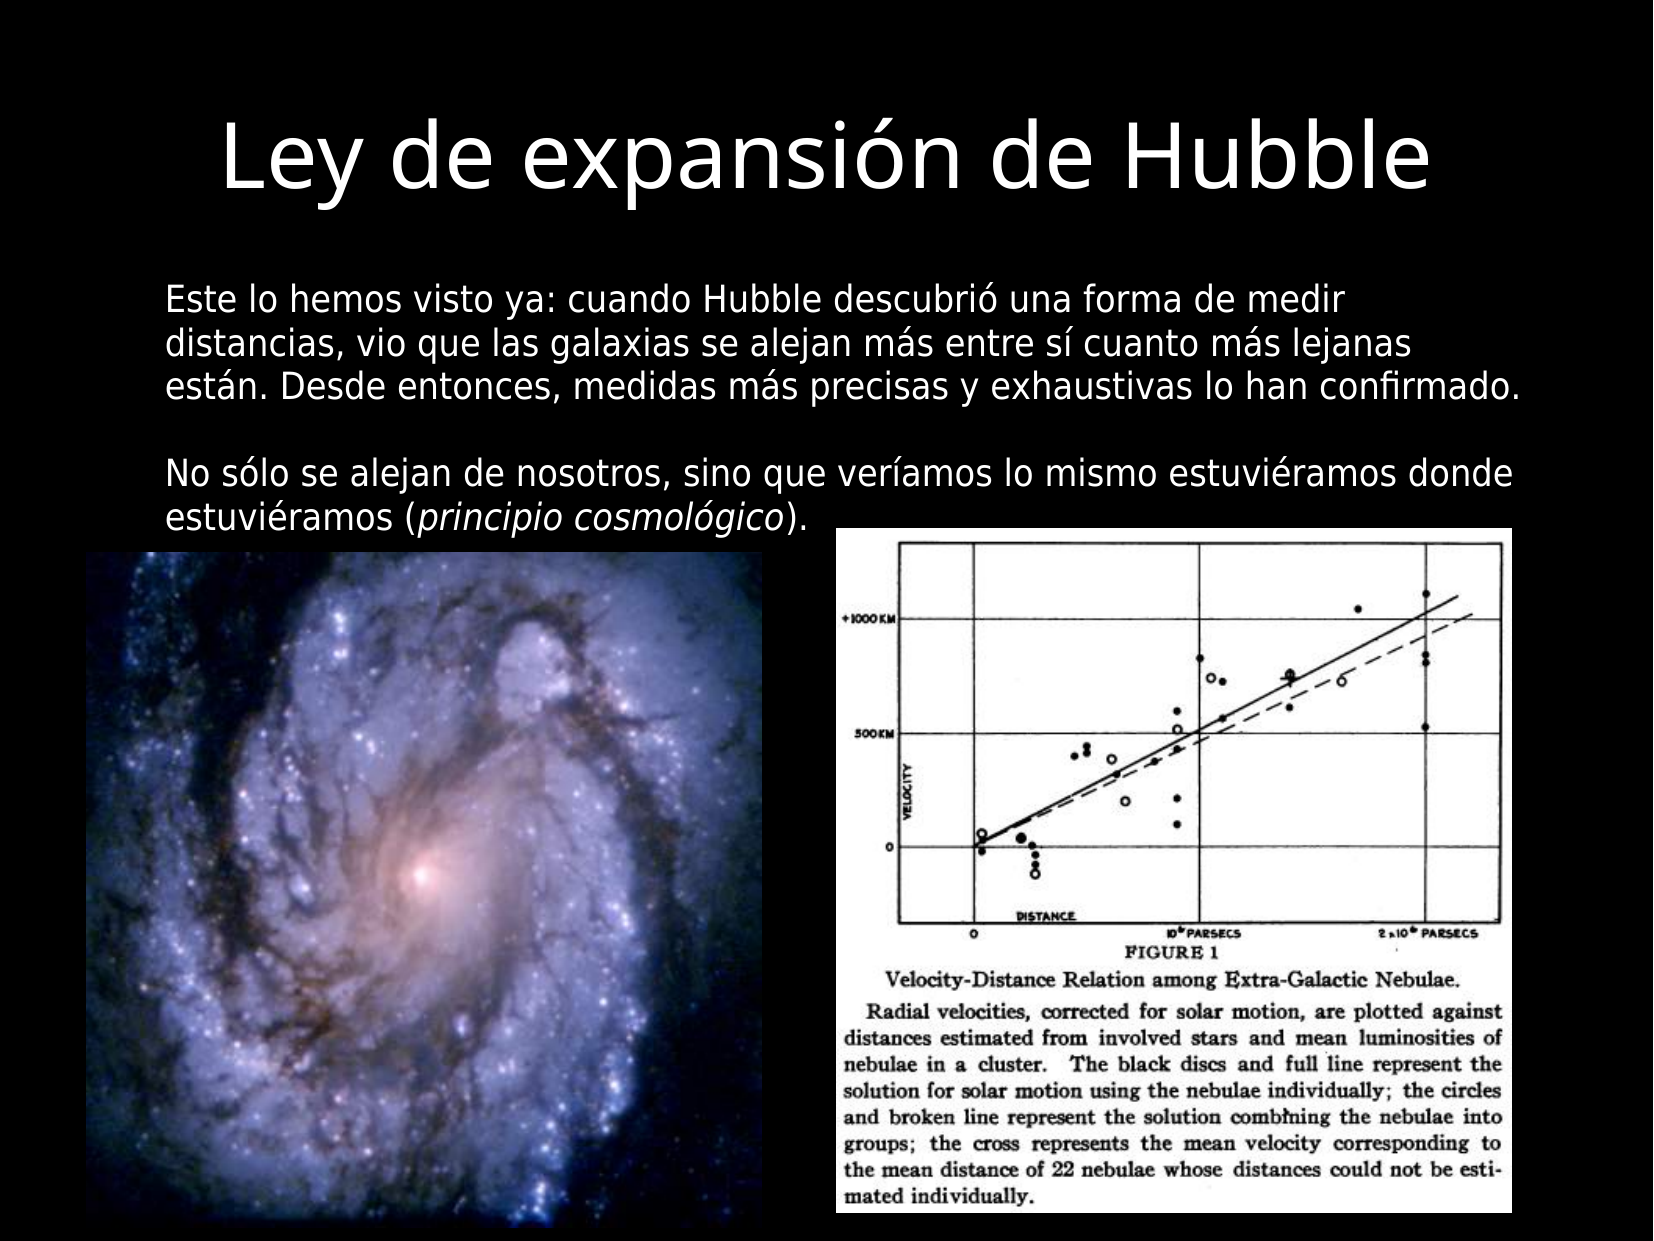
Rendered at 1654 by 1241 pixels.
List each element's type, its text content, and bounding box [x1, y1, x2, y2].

picture [836, 547, 1512, 1213]
title Ley de expansión de Hubble [82, 56, 1571, 250]
text_box Este lo hemos visto ya: cuando Hubble descubrió una forma de medir distancias, vio que las galaxias se alejan más entre sí cuanto más lejanas están. Desde entonces, medidas más precisas y exhaustivas lo han confirmado. No sólo se alejan de nosotros, sino que veríamos lo mismo estuviéramos donde estuviéramos (principio cosmológico). [150, 270, 1538, 547]
picture [86, 552, 762, 1228]
